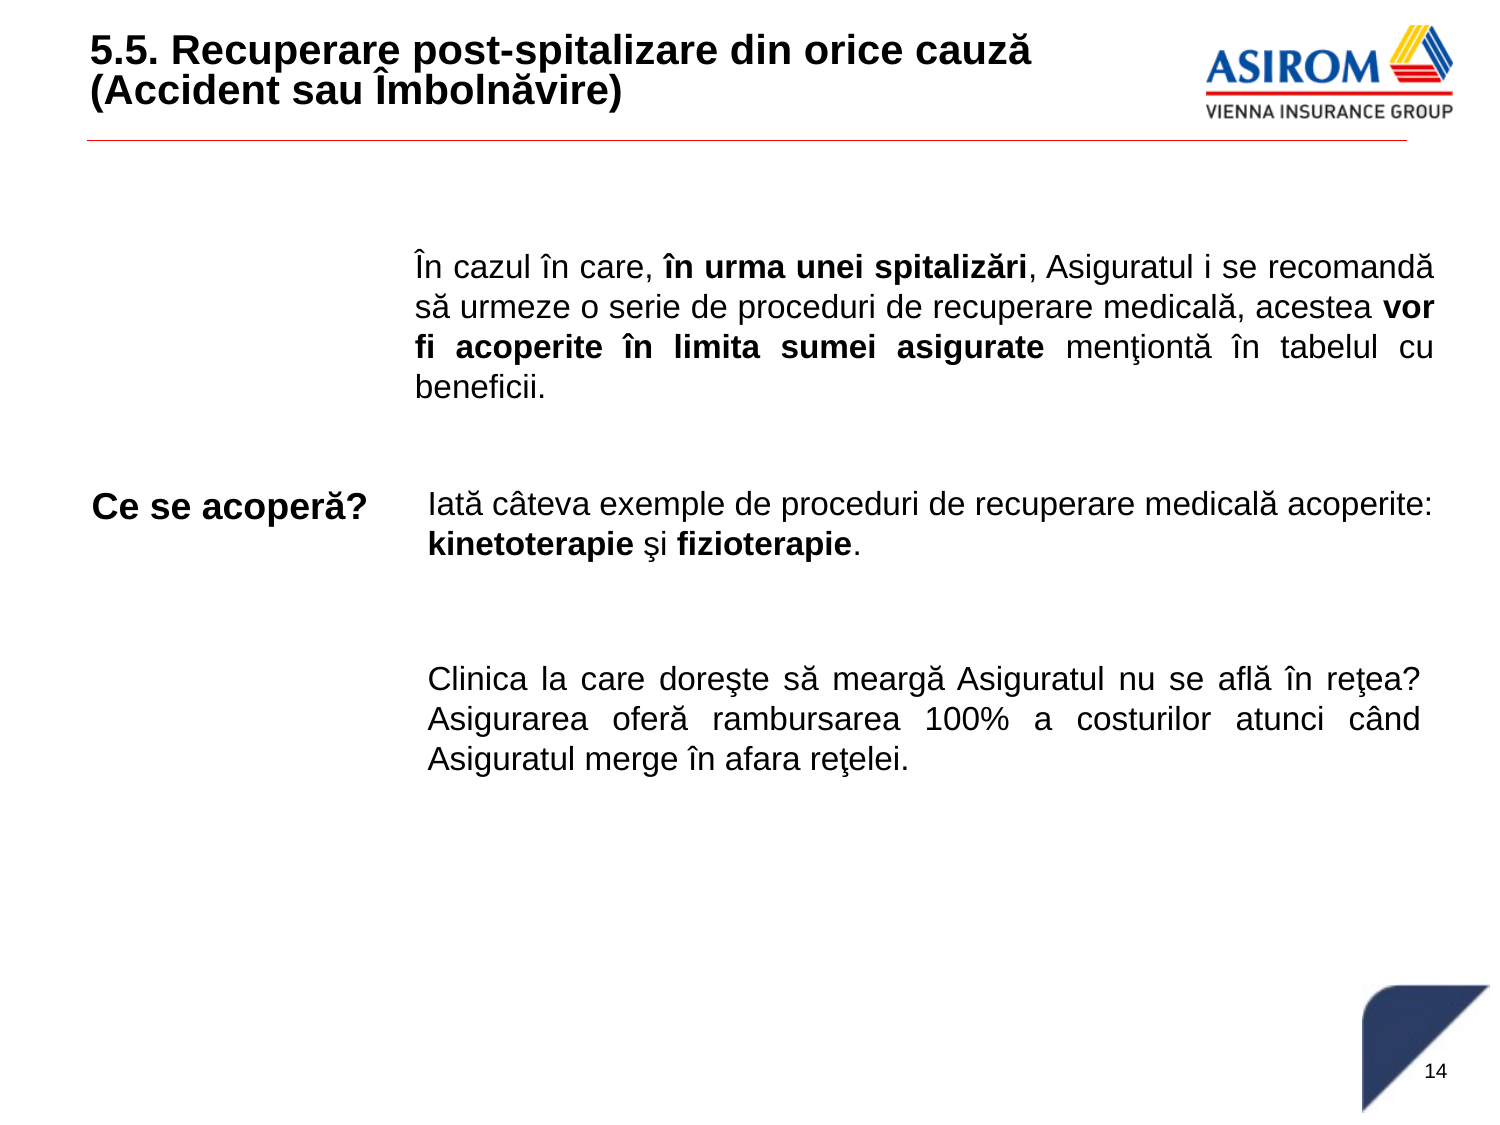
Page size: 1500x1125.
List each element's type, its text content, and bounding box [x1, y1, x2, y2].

text_box Ce se acoperă? [76, 474, 384, 535]
text_box Clinica la care doreşte să meargă Asiguratul nu se află în reţea? Asigurarea oferă rambursarea 100% a costurilor atunci când Asiguratul merge în afara reţelei. [412, 650, 1438, 838]
text_box 5.5. Recuperare post-spitalizare din orice cauză (Accident sau Îmbolnăvire) [74, 24, 1213, 120]
picture [1362, 984, 1490, 1113]
picture [1206, 12, 1453, 134]
text_box Iată câteva exemple de proceduri de recuperare medicală acoperite: kinetoterapie şi fizioterapie. [412, 474, 1450, 556]
text_box În cazul în care, în urma unei spitalizări, Asiguratul i se recomandă să urmeze o serie de proceduri de recuperare medicală, acestea vor fi acoperite în limita sumei asigurate menţiontă în tabelul cu beneficii. [399, 237, 1450, 413]
